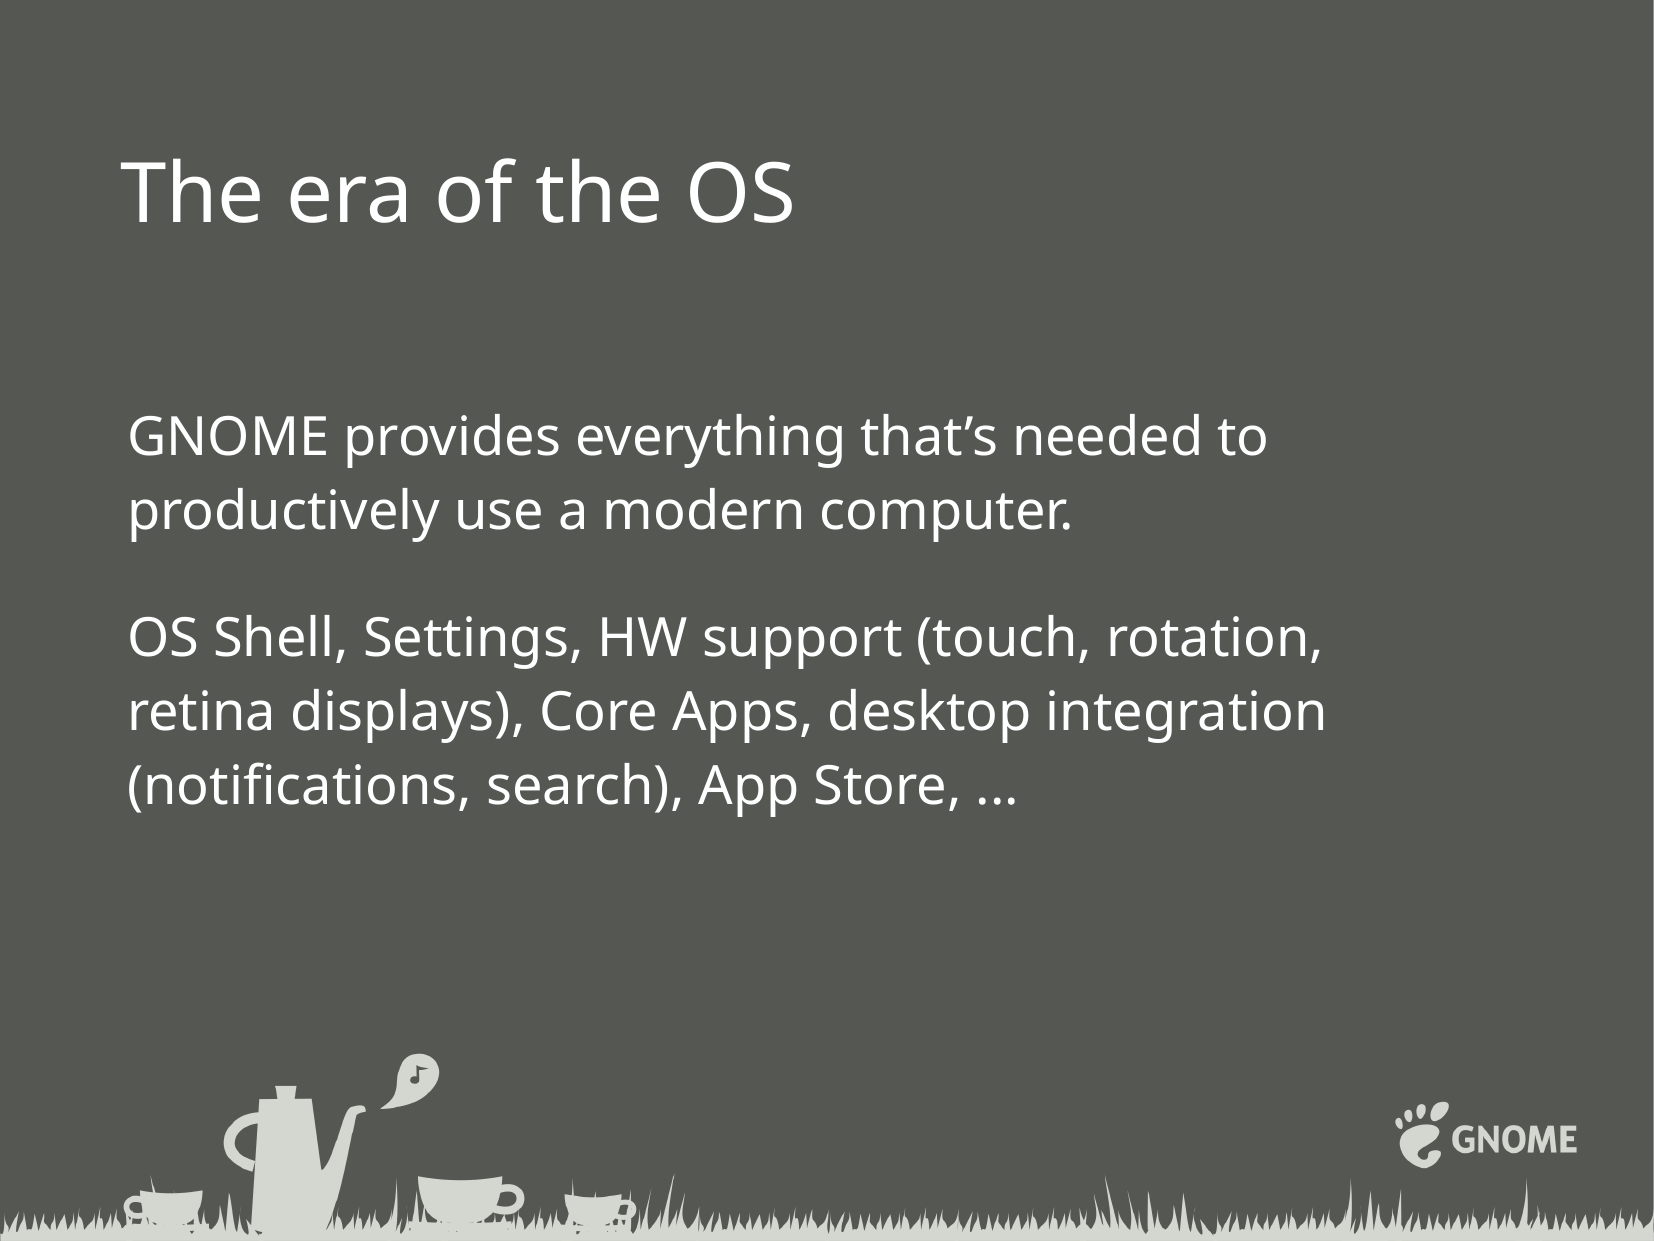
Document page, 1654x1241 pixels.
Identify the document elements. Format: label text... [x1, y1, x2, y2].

title The era of the OS [120, 144, 1609, 236]
text_box GNOME provides everything that’s needed to productively use a modern computer. OS Shell, Settings, HW support (touch, rotation, retina displays), Core Apps, desktop integration (notifications, search), App Store, ... [112, 390, 1493, 803]
picture [0, 0, 1654, 1241]
